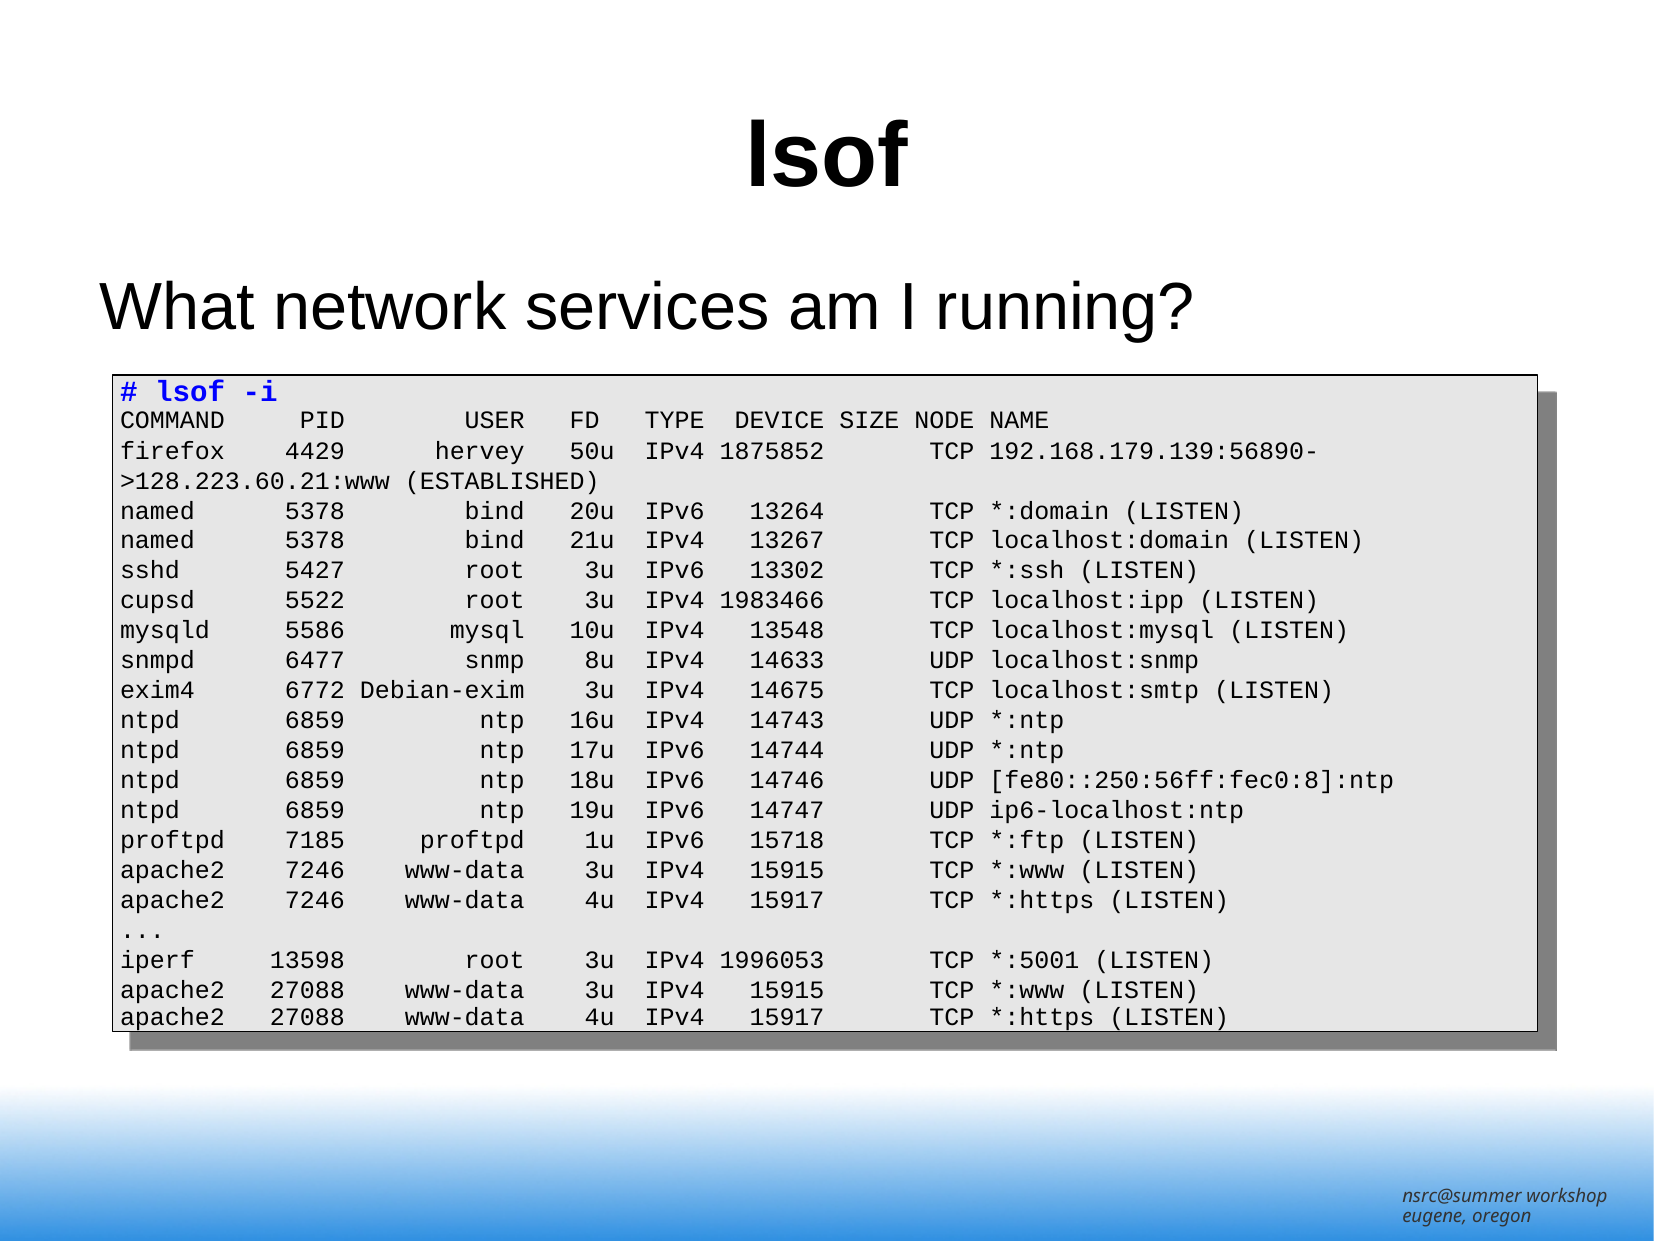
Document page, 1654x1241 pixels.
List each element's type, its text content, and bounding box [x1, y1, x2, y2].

picture [0, 1083, 1654, 1241]
title lsof [82, 49, 1571, 257]
text_box # lsof -i COMMAND PID USER FD TYPE DEVICE SIZE NODE NAME firefox 4429 hervey 50u IPv4 1875852 TCP 192.168.179.139:56890->128.223.60.21:www (ESTABLISHED)‏ named 5378 bind 20u IPv6 13264 TCP *:domain (LISTEN)‏ named 5378 bind 21u IPv4 13267 TCP localhost:domain (LISTEN)‏ sshd 5427 root 3u IPv6 13302 TCP *:ssh (LISTEN)‏ cupsd 5522 root 3u IPv4 1983466 TCP localhost:ipp (LISTEN)‏ mysqld 5586 mysql 10u IPv4 13548 TCP localhost:mysql (LISTEN)‏ snmpd 6477 snmp 8u IPv4 14633 UDP localhost:snmp exim4 6772 Debian-exim 3u IPv4 14675 TCP localhost:smtp (LISTEN)‏ ntpd 6859 ntp 16u IPv4 14743 UDP *:ntp ntpd 6859 ntp 17u IPv6 14744 UDP *:ntp ntpd 6859 ntp 18u IPv6 14746 UDP [fe80::250:56ff:fec0:8]:ntp ntpd 6859 ntp 19u IPv6 14747 UDP ip6-localhost:ntp proftpd 7185 proftpd 1u IPv6 15718 TCP *:ftp (LISTEN)‏ apache2 7246 www-data 3u IPv4 15915 TCP *:www (LISTEN)‏ apache2 7246 www-data 4u IPv4 15917 TCP *:https (LISTEN)‏ ... iperf 13598 root 3u IPv4 1996053 TCP *:5001 (LISTEN)‏ apache2 27088 www-data 3u IPv4 15915 TCP *:www (LISTEN)‏ apache2 27088 www-data 4u IPv4 15917 TCP *:https (LISTEN)‏ [112, 375, 1538, 1032]
list What network services am I running? [82, 266, 1571, 488]
